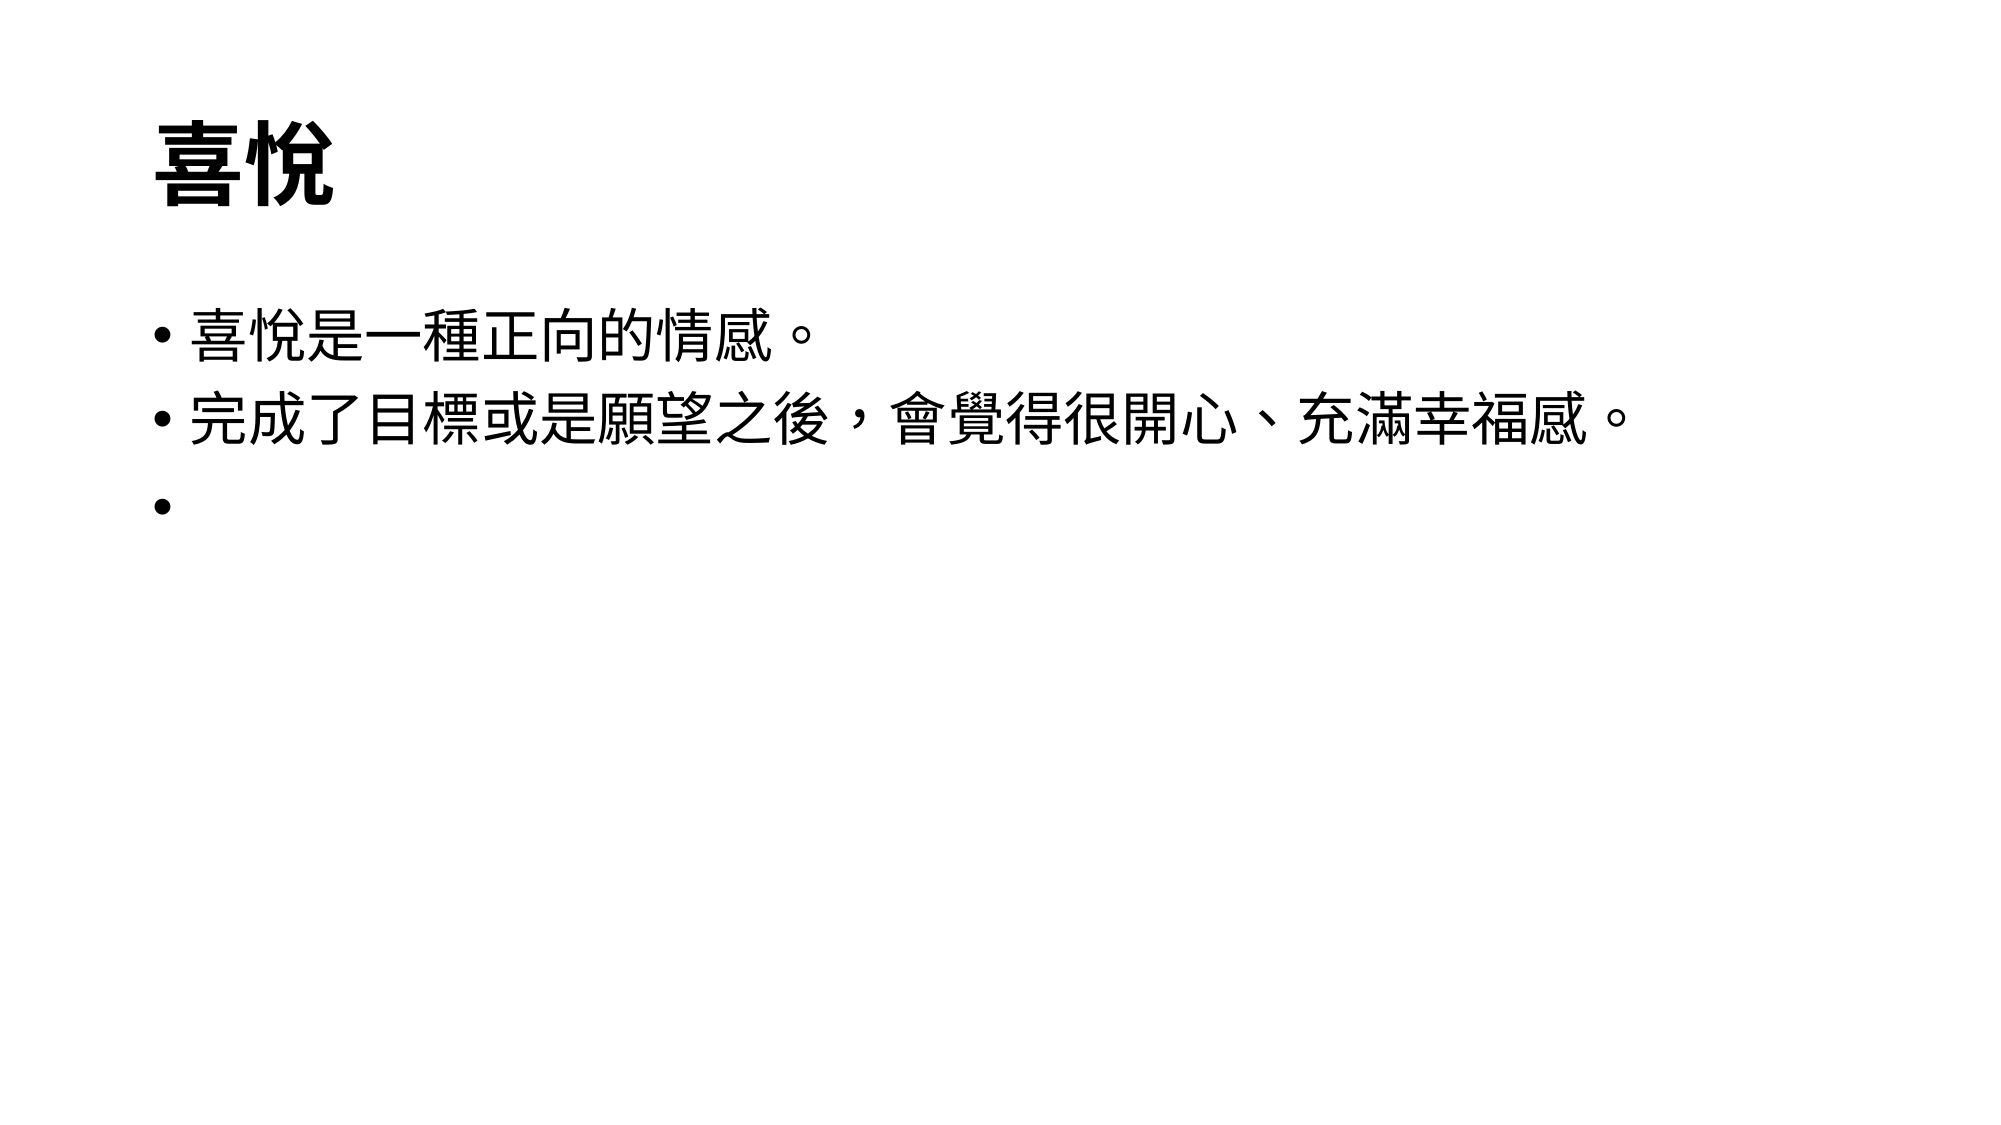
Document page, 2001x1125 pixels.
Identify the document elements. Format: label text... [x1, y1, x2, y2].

title 喜悅 [137, 59, 1863, 278]
list 喜悅是一種正向的情感。 完成了目標或是願望之後，會覺得很開心、充滿幸福感。 [137, 299, 1863, 1014]
